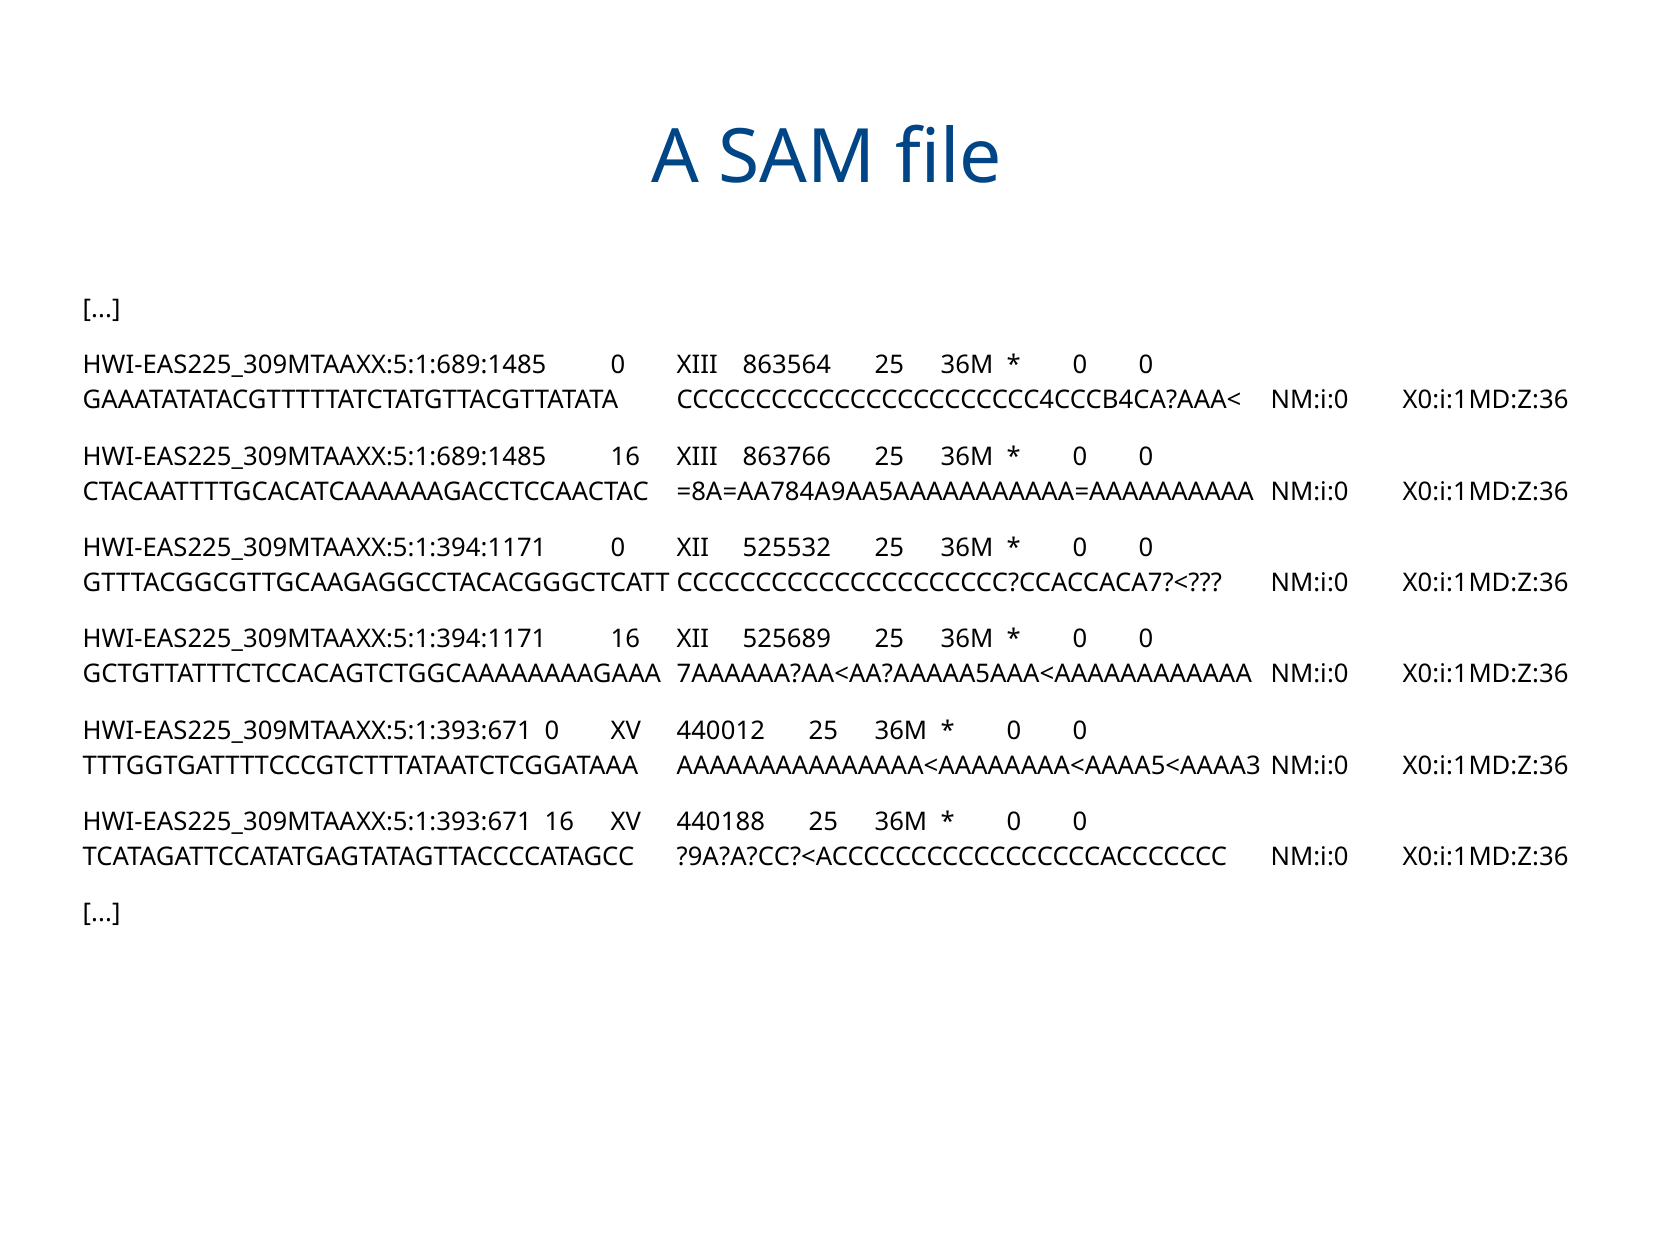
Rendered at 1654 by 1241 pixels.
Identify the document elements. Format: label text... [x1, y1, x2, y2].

title A SAM file [82, 49, 1571, 257]
list [...] HWI-EAS225_309MTAAXX:5:1:689:1485 0 XIII 863564 25 36M * 0 0 GAAATATATACGTTTTTATCTATGTTACGTTATATA CCCCCCCCCCCCCCCCCCCCCCC4CCCB4CA?AAA< NM:i:0 X0:i:1 MD:Z:36 HWI-EAS225_309MTAAXX:5:1:689:1485 16 XIII 863766 25 36M * 0 0 CTACAATTTTGCACATCAAAAAAGACCTCCAACTAC =8A=AA784A9AA5AAAAAAAAAAA=AAAAAAAAAA NM:i:0 X0:i:1 MD:Z:36 HWI-EAS225_309MTAAXX:5:1:394:1171 0 XII 525532 25 36M * 0 0 GTTTACGGCGTTGCAAGAGGCCTACACGGGCTCATT CCCCCCCCCCCCCCCCCCCCC?CCACCACA7?<??? NM:i:0 X0:i:1 MD:Z:36 HWI-EAS225_309MTAAXX:5:1:394:1171 16 XII 525689 25 36M * 0 0 GCTGTTATTTCTCCACAGTCTGGCAAAAAAAAGAAA 7AAAAAA?AA<AA?AAAAA5AAA<AAAAAAAAAAAA NM:i:0 X0:i:1 MD:Z:36 HWI-EAS225_309MTAAXX:5:1:393:671 0 XV 440012 25 36M * 0 0 TTTGGTGATTTTCCCGTCTTTATAATCTCGGATAAA AAAAAAAAAAAAAAA<AAAAAAAA<AAAA5<AAAA3 NM:i:0 X0:i:1 MD:Z:36 HWI-EAS225_309MTAAXX:5:1:393:671 16 XV 440188 25 36M * 0 0 TCATAGATTCCATATGAGTATAGTTACCCCATAGCC ?9A?A?CC?<ACCCCCCCCCCCCCCCCCACCCCCCC NM:i:0 X0:i:1 MD:Z:36 [...] [82, 290, 1571, 1109]
